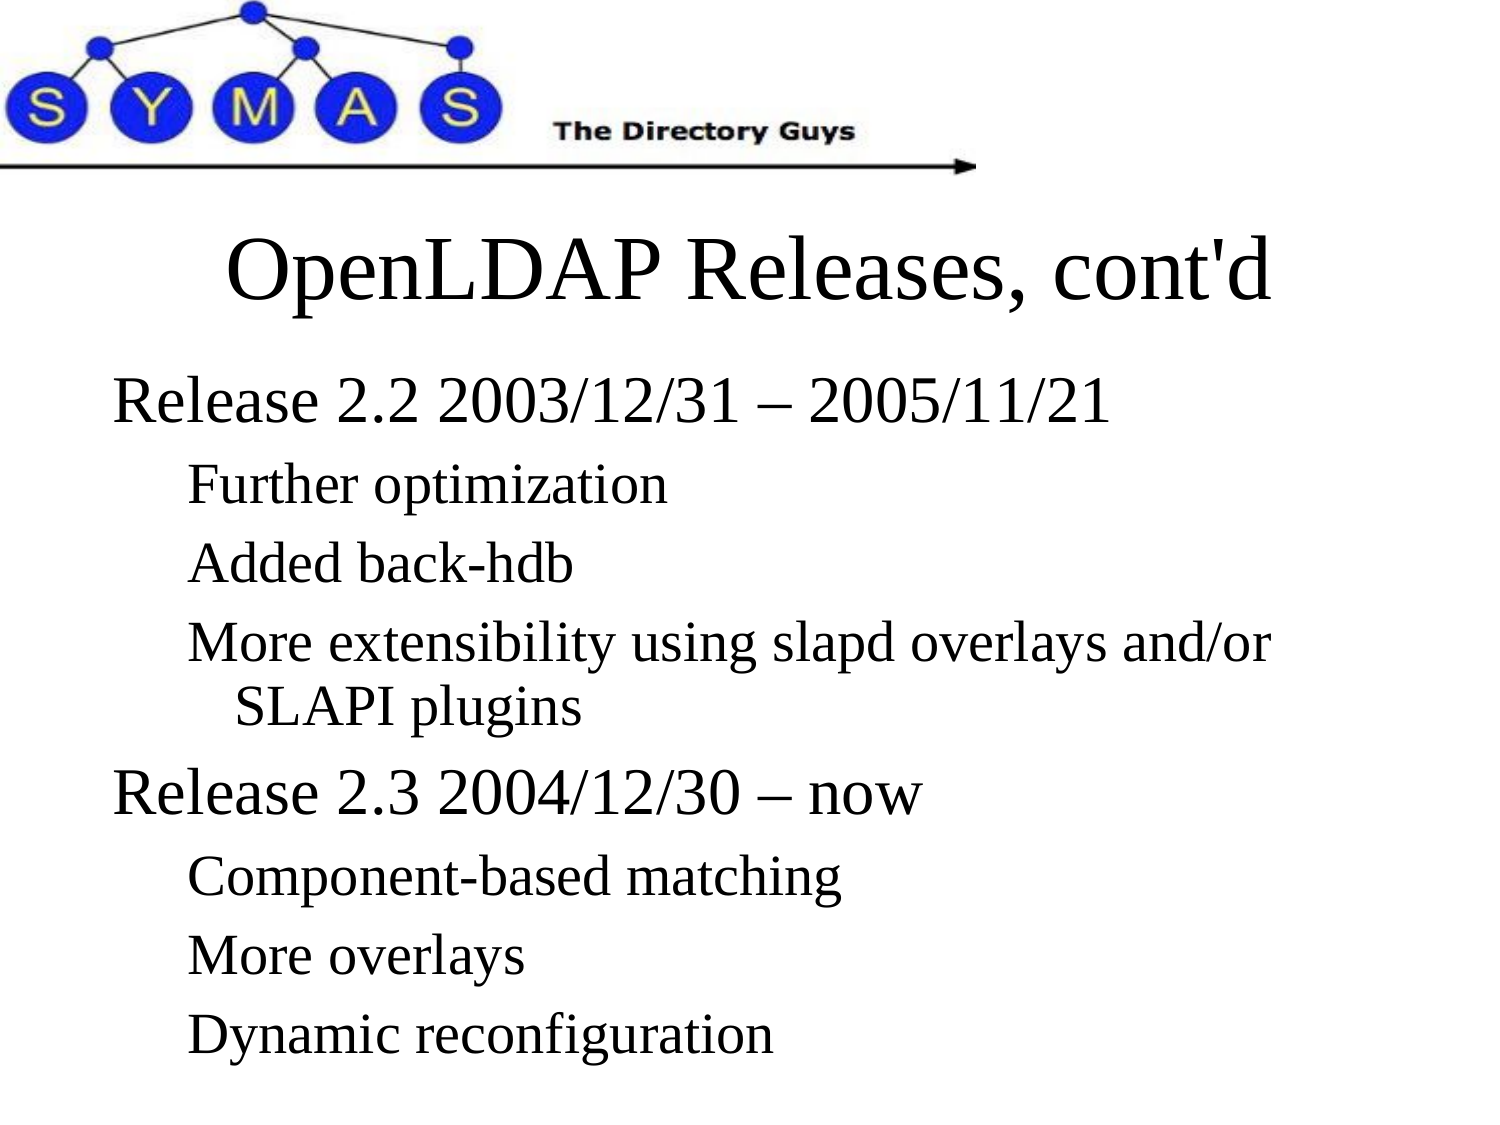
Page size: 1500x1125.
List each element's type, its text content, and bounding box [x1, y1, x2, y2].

picture [0, 0, 976, 188]
title OpenLDAP Releases, cont'd [112, 187, 1388, 351]
list Release 2.2 2003/12/31 – 2005/11/21 Further optimization Added back-hdb More extensibility using slapd overlays and/or SLAPI plugins Release 2.3 2004/12/30 – now Component-based matching More overlays Dynamic reconfiguration [112, 362, 1388, 1073]
